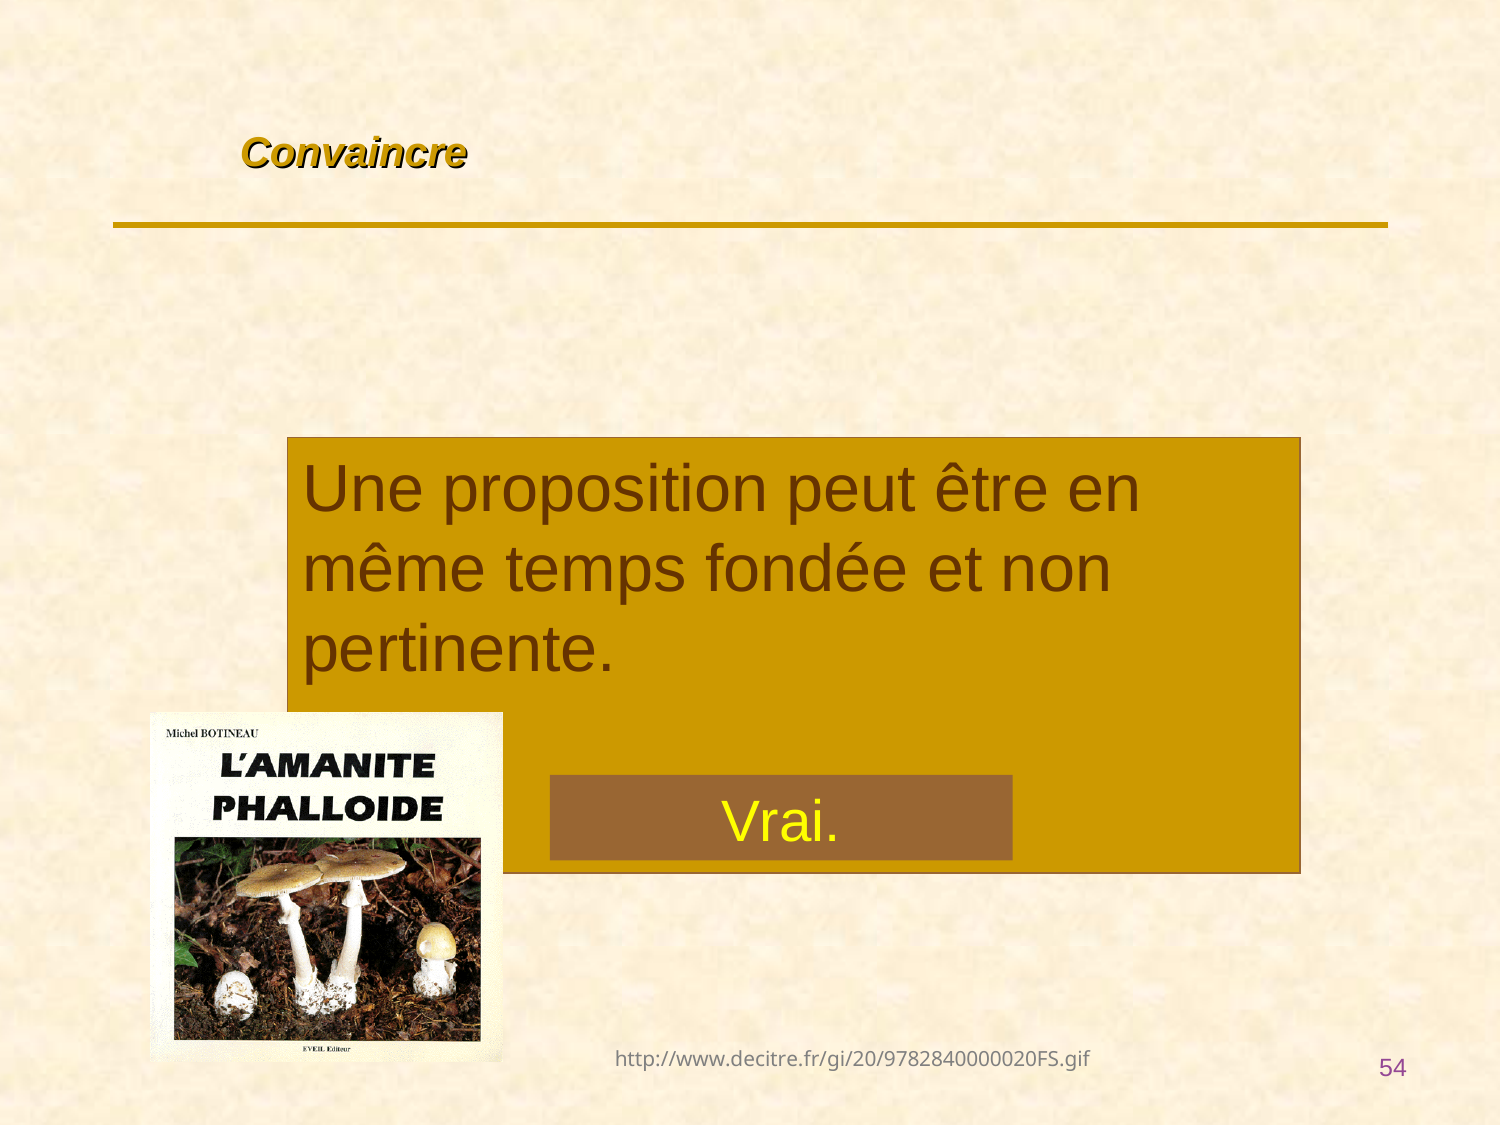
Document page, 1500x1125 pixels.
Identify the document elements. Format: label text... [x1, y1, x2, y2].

text_box Vrai. [549, 774, 1013, 861]
text_box http://www.decitre.fr/gi/20/9782840000020FS.gif [599, 1037, 1401, 1078]
text_box Convaincre [225, 116, 483, 183]
picture [0, 0, 1500, 1125]
text_box Une proposition peut être en même temps fondée et non pertinente. Vrai / Faux ? [287, 437, 1300, 873]
